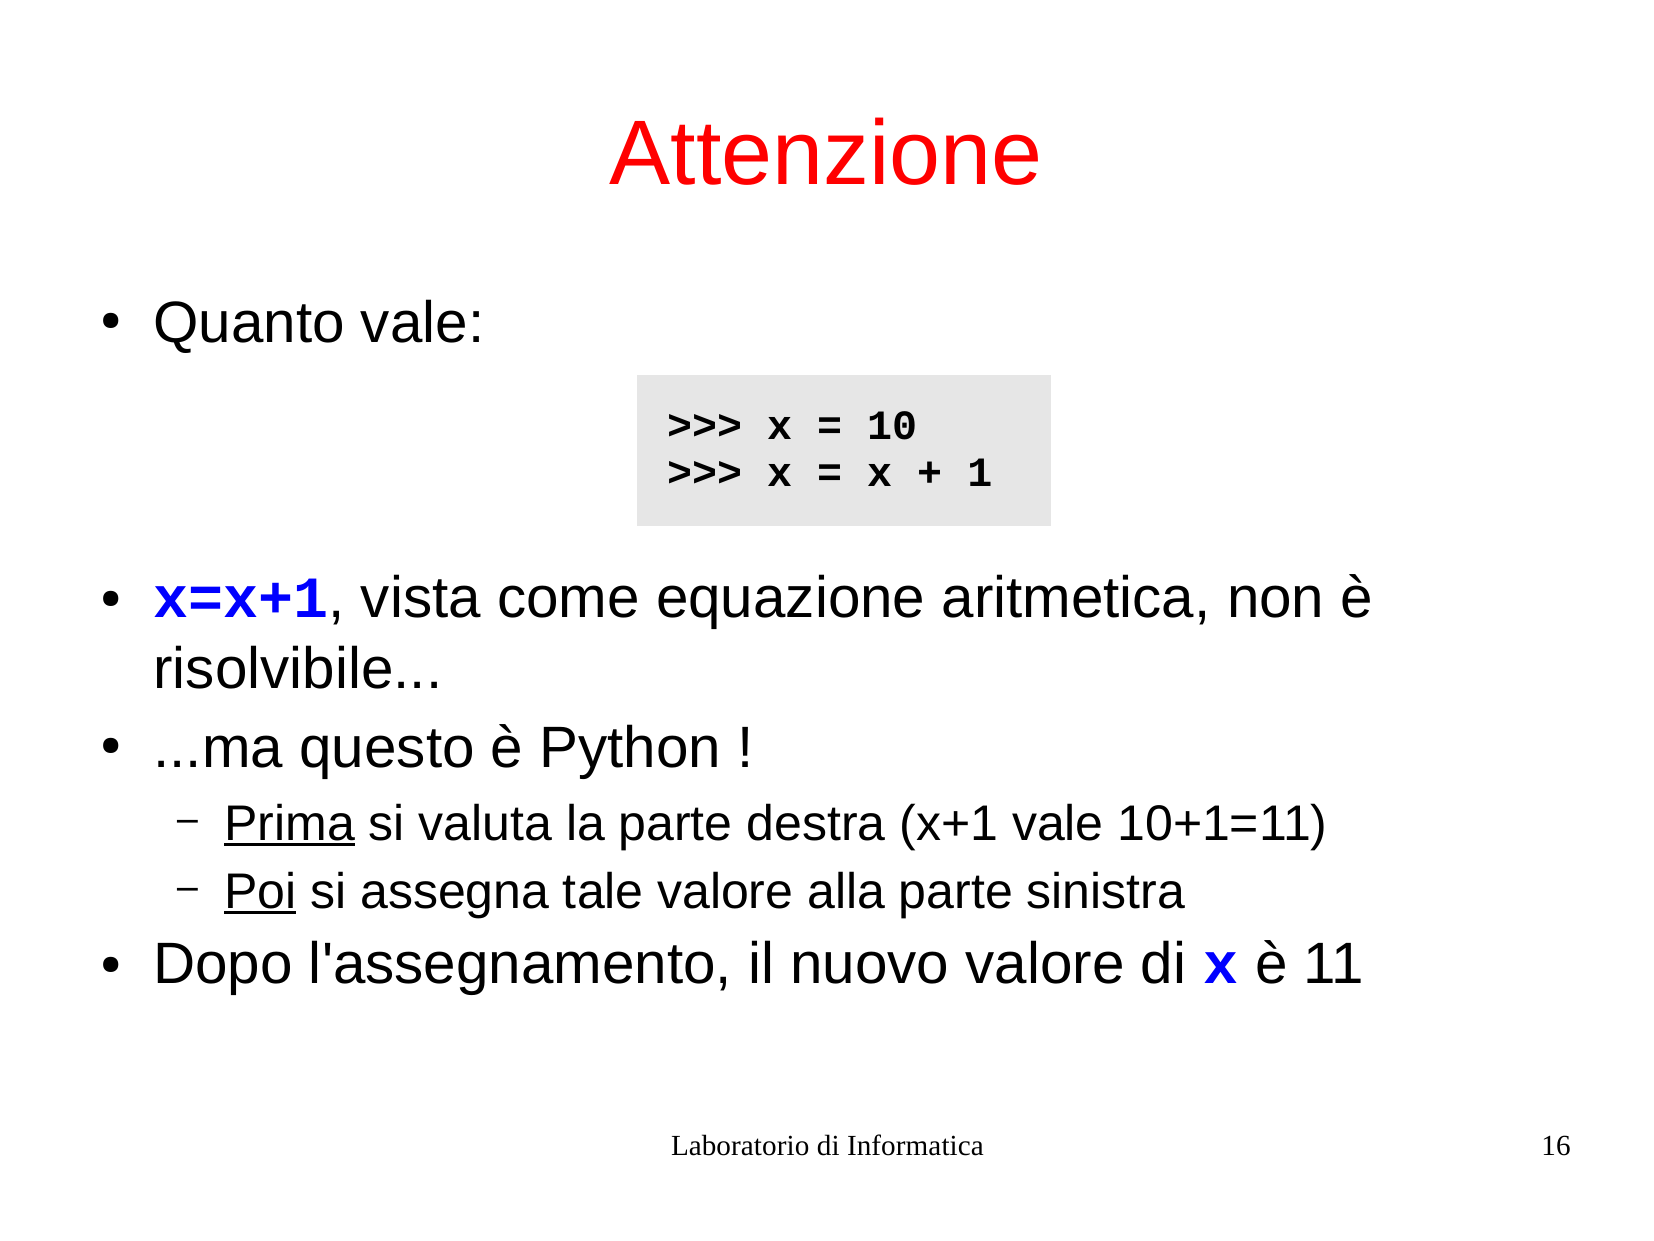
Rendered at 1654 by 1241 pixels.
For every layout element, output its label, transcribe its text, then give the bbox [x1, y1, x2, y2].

title Attenzione [82, 49, 1571, 257]
text_box >>> x = 10 >>> x = x + 1 [637, 375, 1051, 526]
list Quanto vale: x=x+1, vista come equazione aritmetica, non è risolvibile... ...ma questo è Python ! Prima si valuta la parte destra (x+1 vale 10+1=11) Poi si assegna tale valore alla parte sinistra Dopo l'assegnamento, il nuovo valore di x è 11 [82, 290, 1571, 1109]
